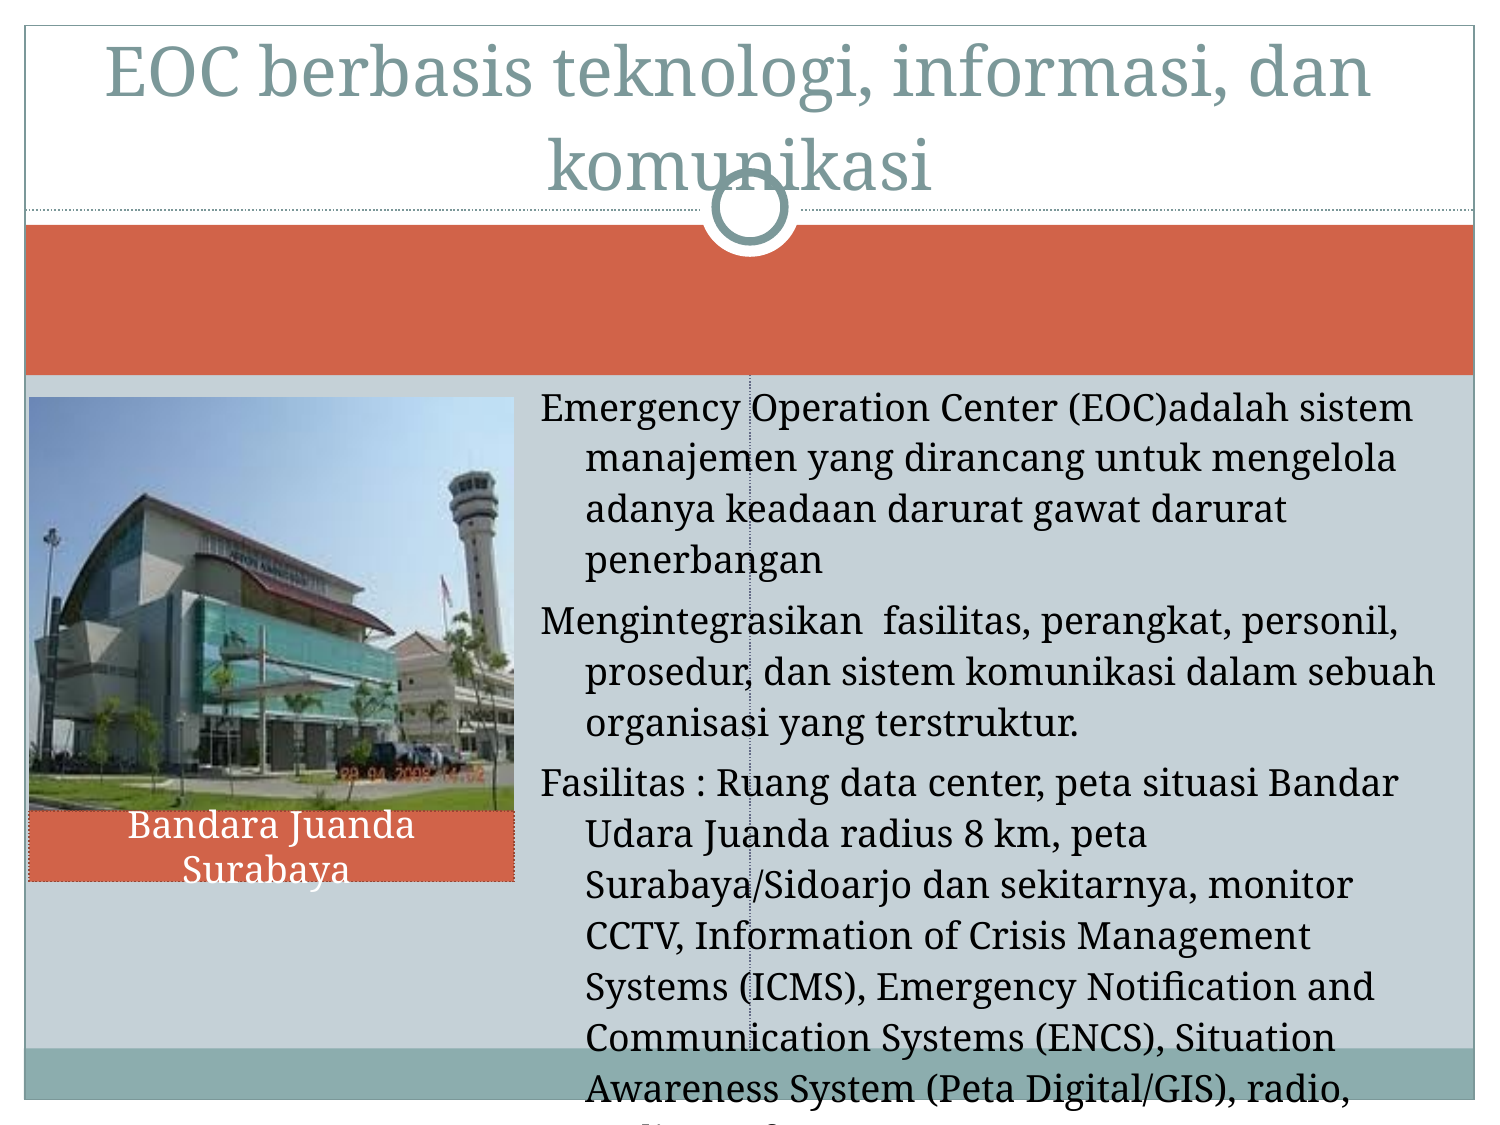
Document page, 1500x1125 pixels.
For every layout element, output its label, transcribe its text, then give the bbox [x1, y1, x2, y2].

title EOC berbasis teknologi, informasi, dan komunikasi [64, 30, 1415, 219]
picture [29, 397, 514, 810]
text_box Bandara Juanda Surabaya [29, 810, 514, 882]
list Emergency Operation Center (EOC)adalah sistem manajemen yang dirancang untuk mengelola adanya keadaan darurat gawat darurat penerbangan Mengintegrasikan fasilitas, perangkat, personil, prosedur, dan sistem komunikasi dalam sebuah organisasi yang terstruktur. Fasilitas : Ruang data center, peta situasi Bandar Udara Juanda radius 8 km, peta Surabaya/Sidoarjo dan sekitarnya, monitor CCTV, Information of Crisis Management Systems (ICMS), Emergency Notification and Communication Systems (ENCS), Situation Awareness System (Peta Digital/GIS), radio, audio conference system [525, 373, 1473, 1125]
